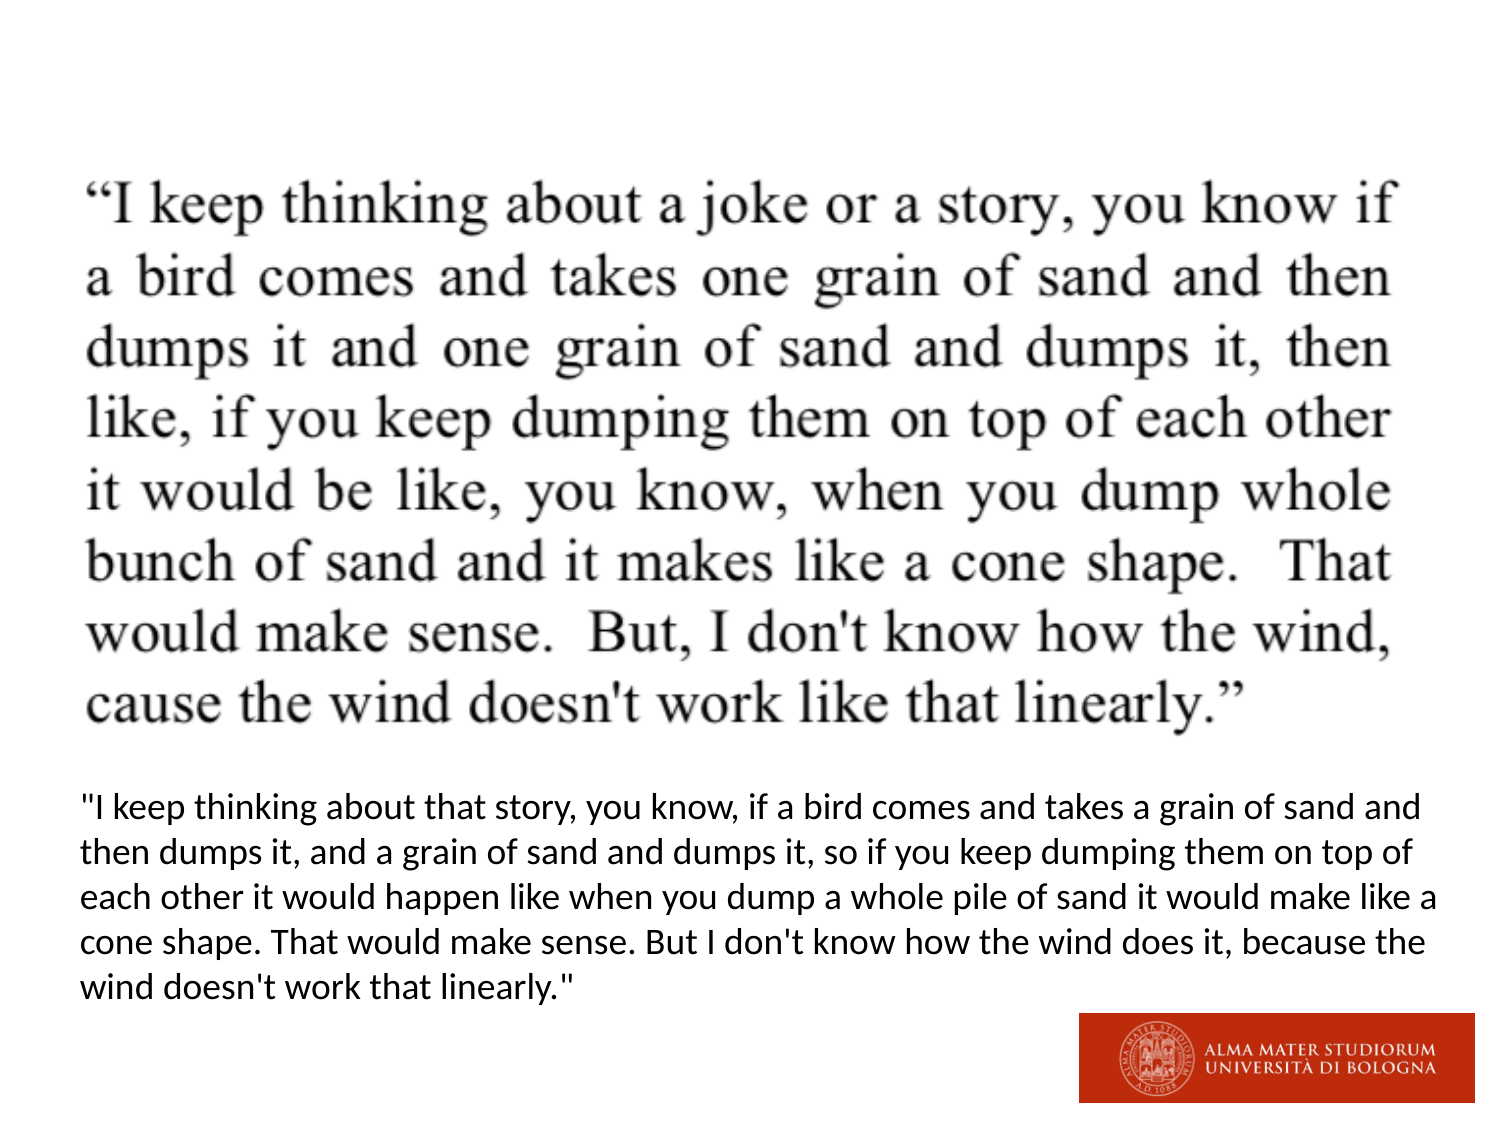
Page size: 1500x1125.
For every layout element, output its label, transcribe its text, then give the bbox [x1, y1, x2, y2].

text_box "I keep thinking about that story, you know, if a bird comes and takes a grain of sand and then dumps it, and a grain of sand and dumps it, so if you keep dumping them on top of each other it would happen like when you dump a whole pile of sand it would make like a cone shape. That would make sense. But I don't know how the wind does it, because the wind doesn't work that linearly." [64, 774, 1460, 1109]
picture [54, 160, 1449, 746]
